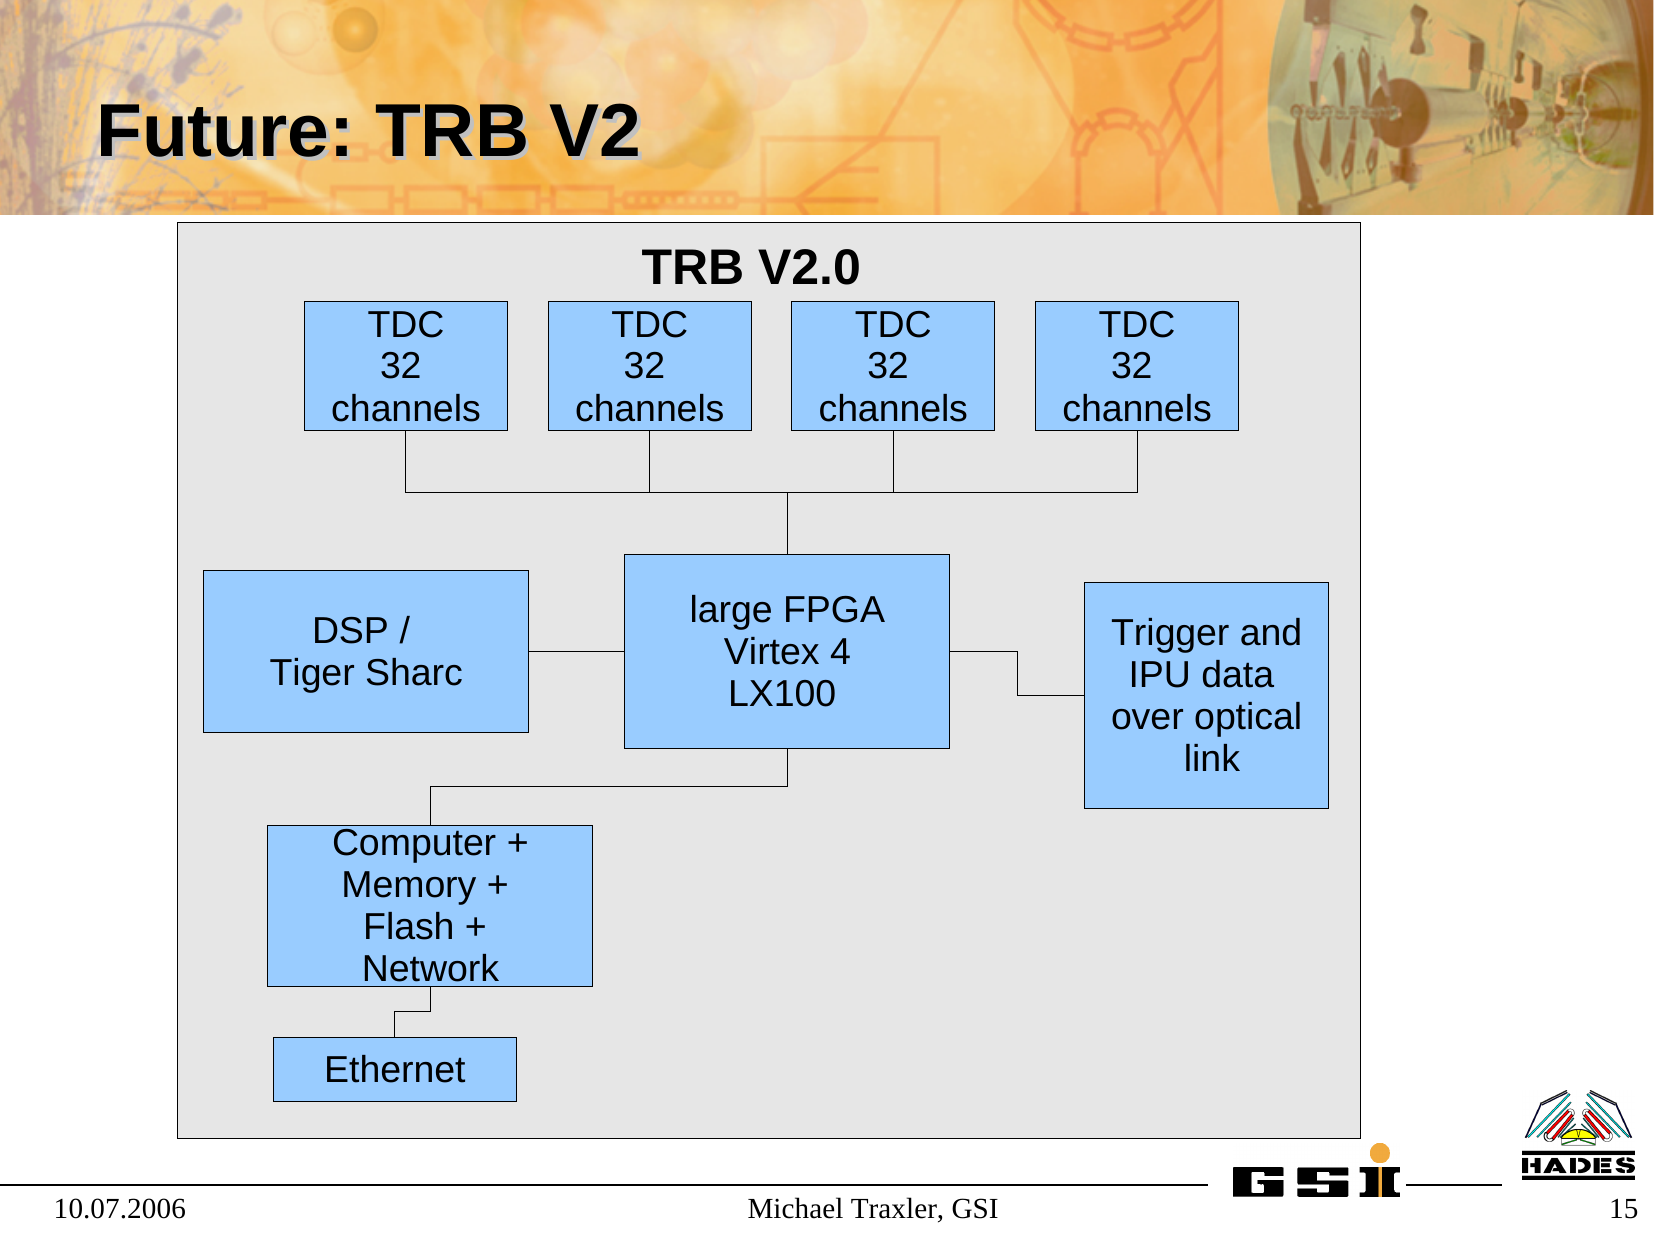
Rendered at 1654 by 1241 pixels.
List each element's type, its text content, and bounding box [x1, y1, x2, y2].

text_box TDC 32 channels [548, 301, 752, 431]
text_box [177, 222, 1361, 1139]
picture [1233, 1143, 1400, 1197]
text_box TDC 32 channels [791, 301, 995, 431]
text_box DSP / Tiger Sharc [203, 570, 529, 733]
picture [1522, 1090, 1635, 1180]
picture [0, 0, 1654, 215]
text_box large FPGA Virtex 4 LX100 [624, 554, 950, 749]
text_box Computer + Memory + Flash + Network [267, 825, 593, 987]
text_box Ethernet [273, 1037, 517, 1102]
text_box Trigger and IPU data over optical link [1084, 582, 1329, 809]
text_box TDC 32 channels [304, 301, 508, 431]
text_box TDC 32 channels [1035, 301, 1239, 431]
title Future: TRB V2 [96, 27, 1502, 235]
text_box TRB V2.0 [588, 224, 914, 311]
